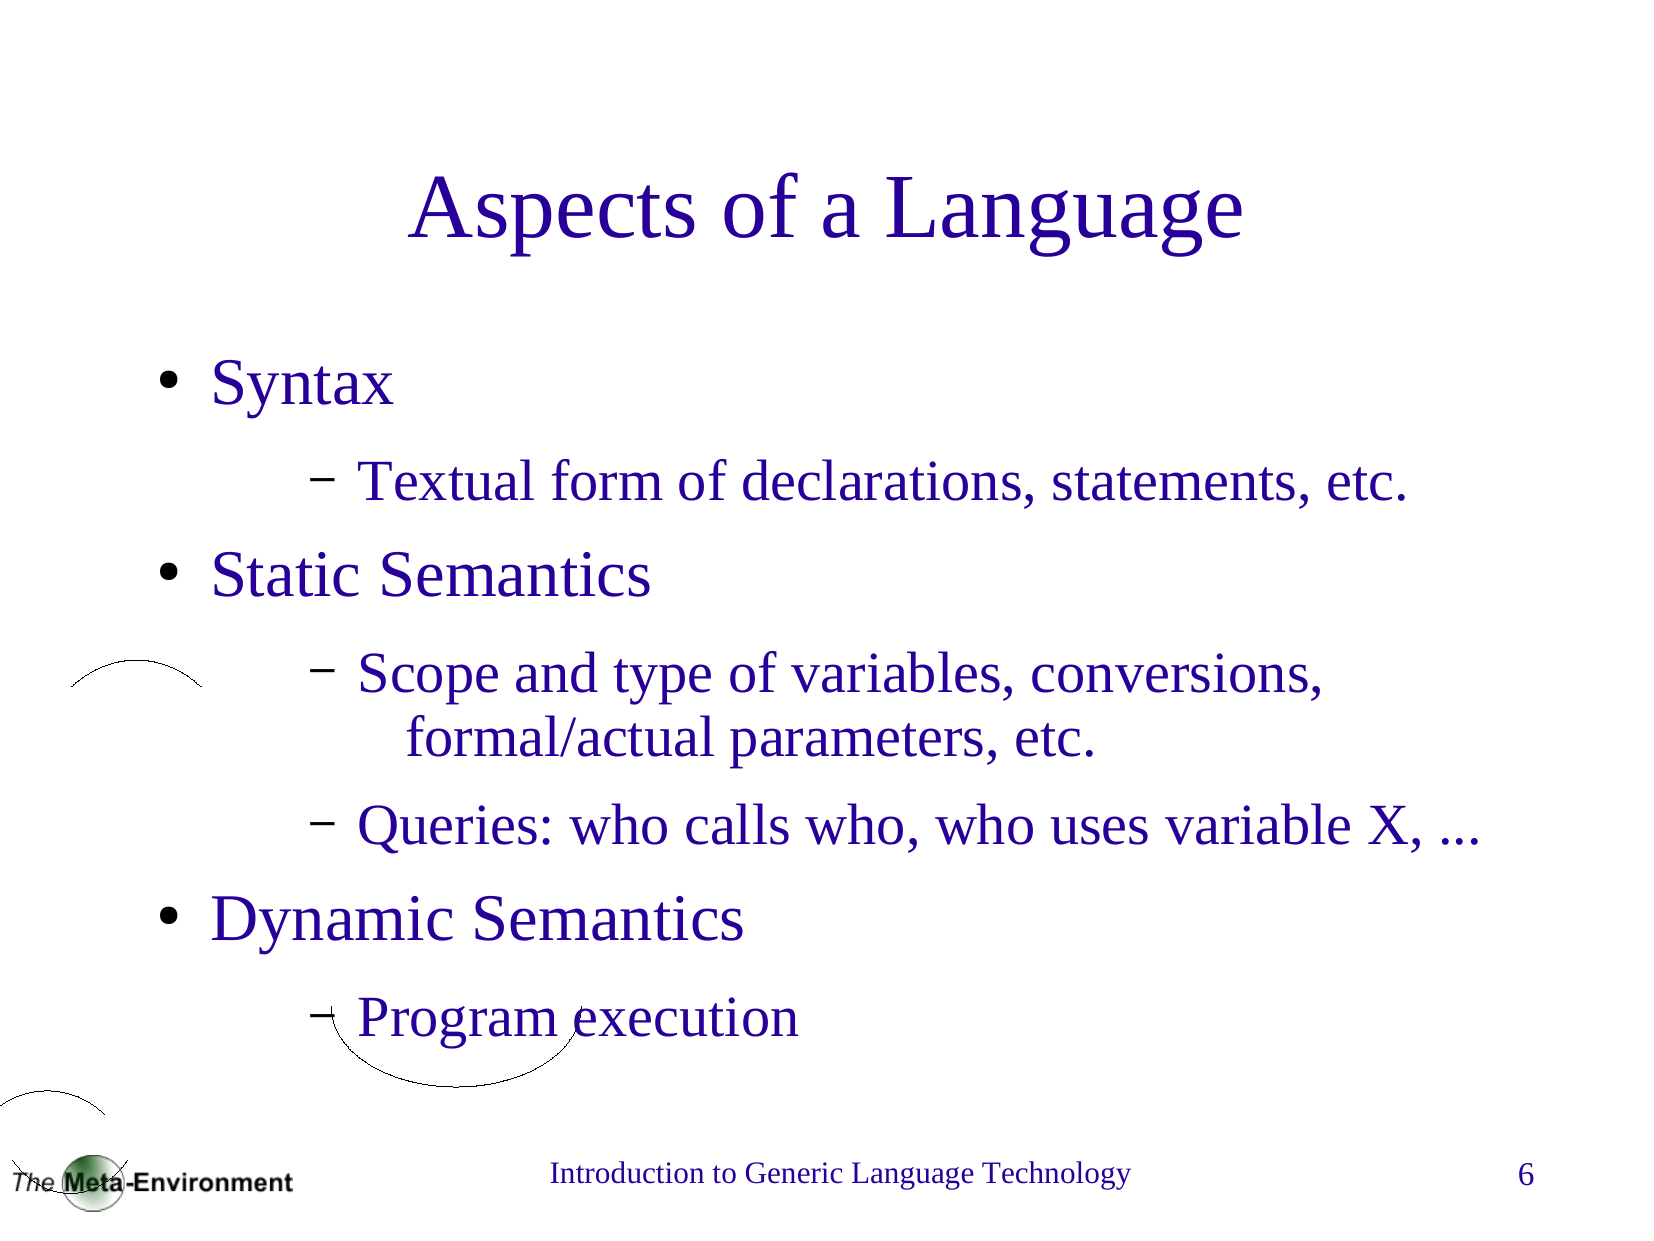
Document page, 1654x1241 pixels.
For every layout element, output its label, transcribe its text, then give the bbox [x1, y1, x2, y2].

picture [13, 1155, 293, 1212]
title Aspects of a Language [121, 102, 1534, 311]
list Syntax Textual form of declarations, statements, etc. Static Semantics Scope and type of variables, conversions, formal/actual parameters, etc. Queries: who calls who, who uses variable X, ... Dynamic Semantics Program execution [121, 344, 1534, 1127]
